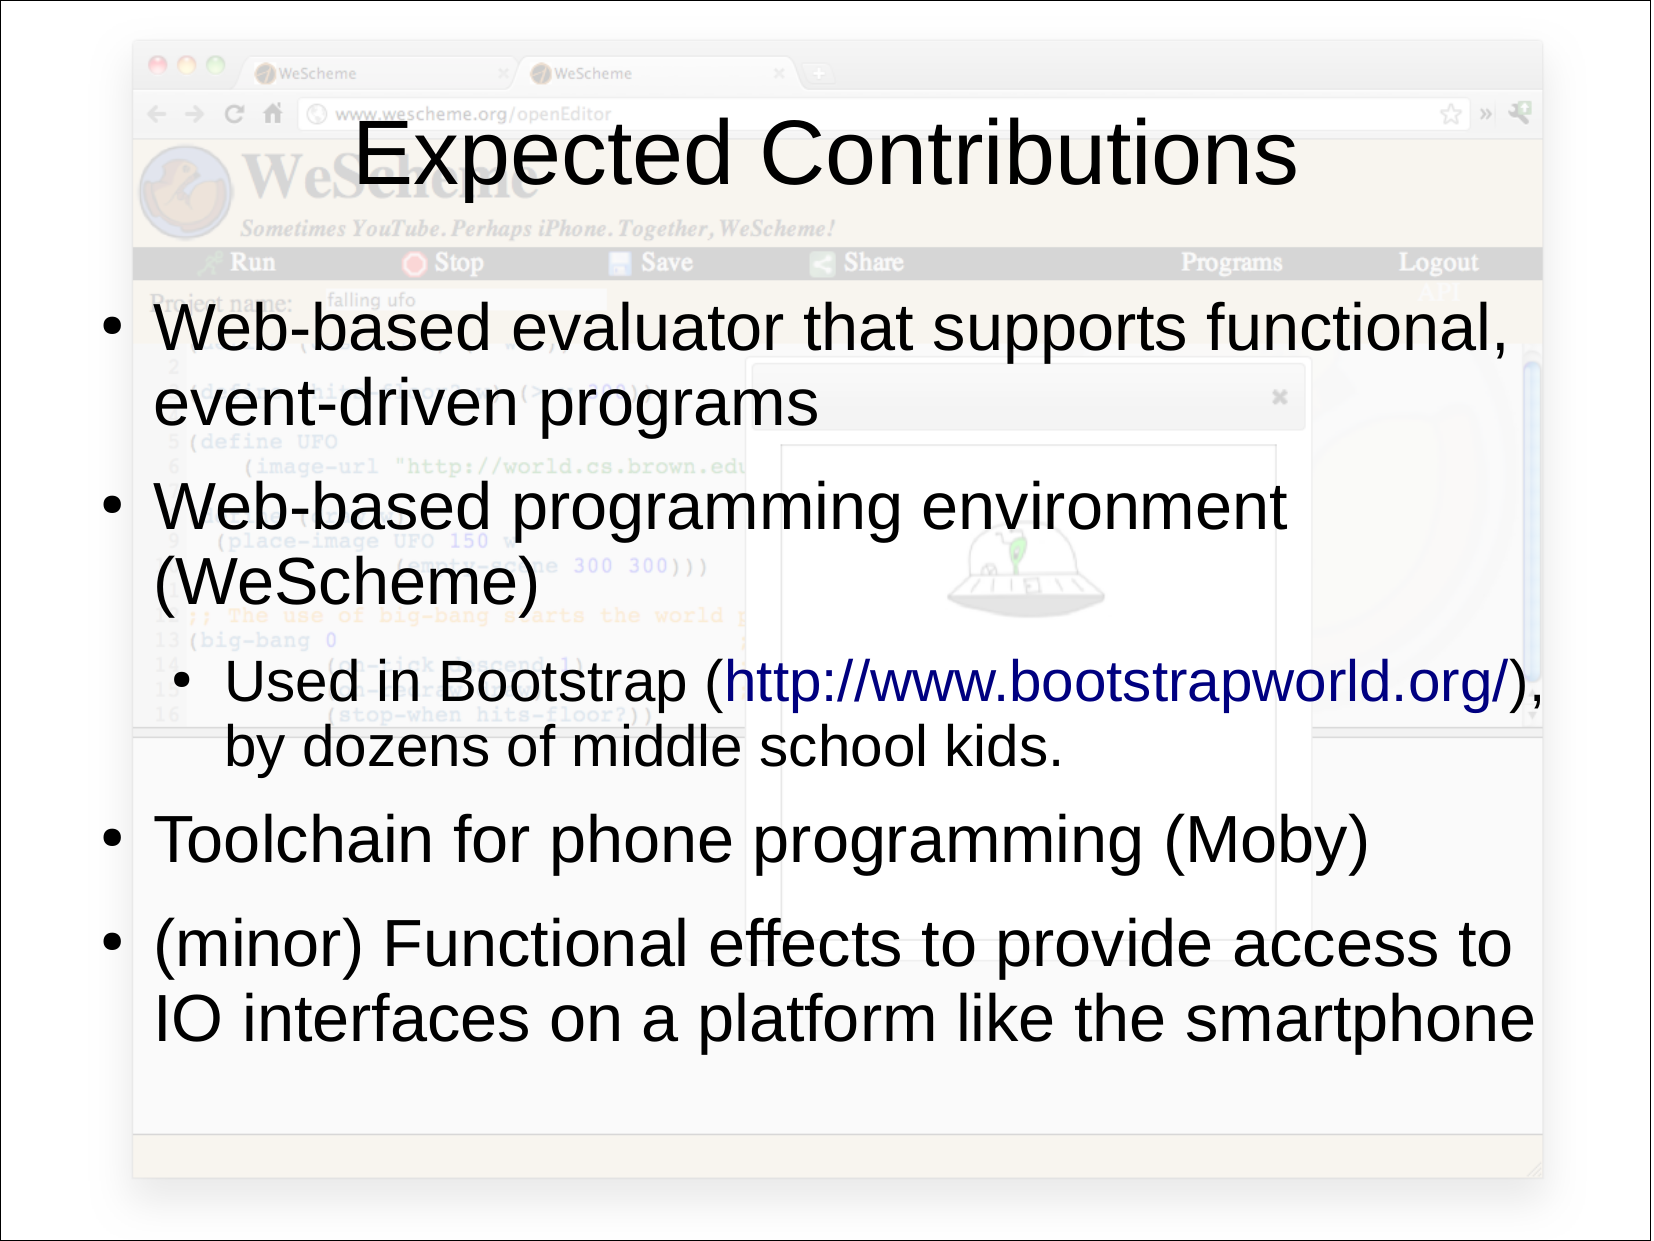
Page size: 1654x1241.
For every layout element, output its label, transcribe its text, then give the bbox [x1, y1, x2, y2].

text_box [0, 0, 1651, 1241]
title Expected Contributions [82, 56, 1571, 250]
list Web-based evaluator that supports functional, event-driven programs Web-based programming environment (WeScheme) Used in Bootstrap (http://www.bootstrapworld.org/), by dozens of middle school kids. Toolchain for phone programming (Moby) (minor) Functional effects to provide access to IO interfaces on a platform like the smartphone [82, 290, 1571, 1109]
